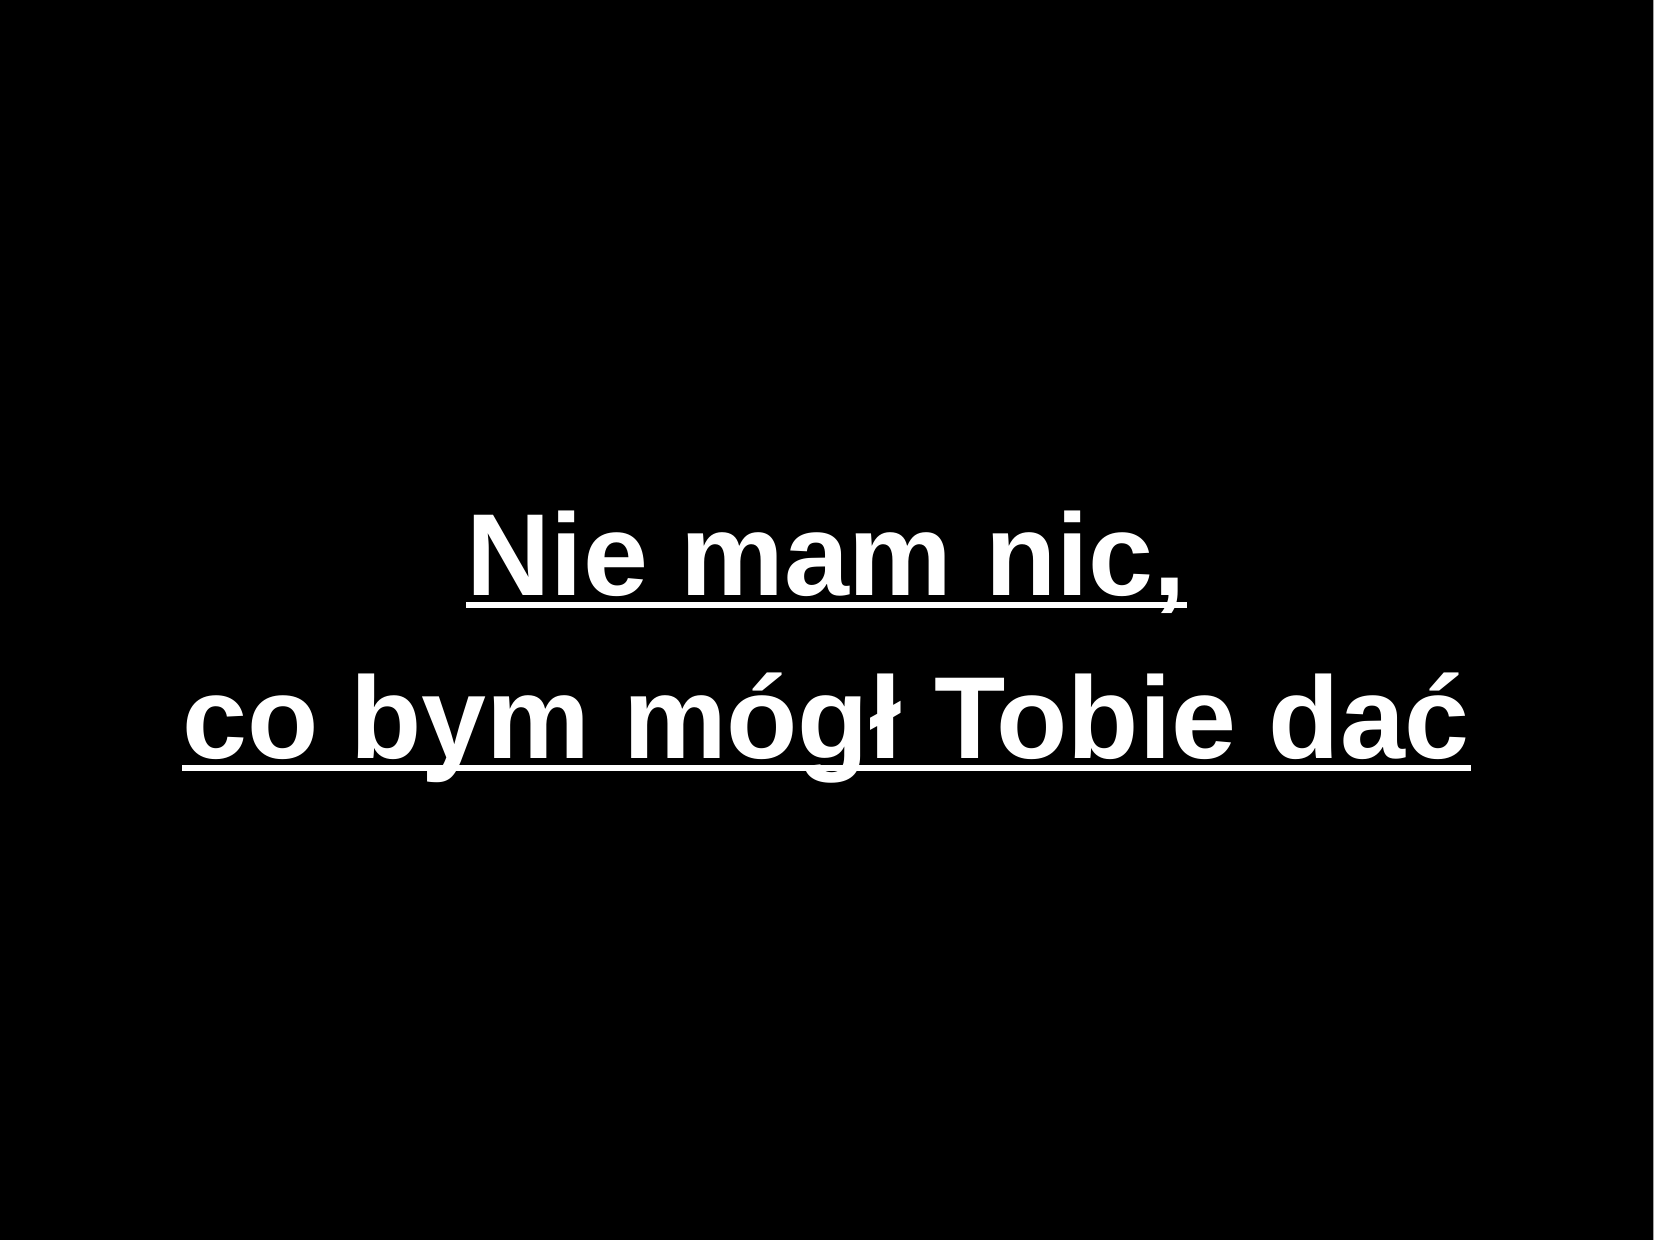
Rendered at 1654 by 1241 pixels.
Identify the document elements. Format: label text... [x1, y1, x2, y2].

subtitle Nie mam nic, co bym mógł Tobie dać [0, 0, 1654, 1241]
